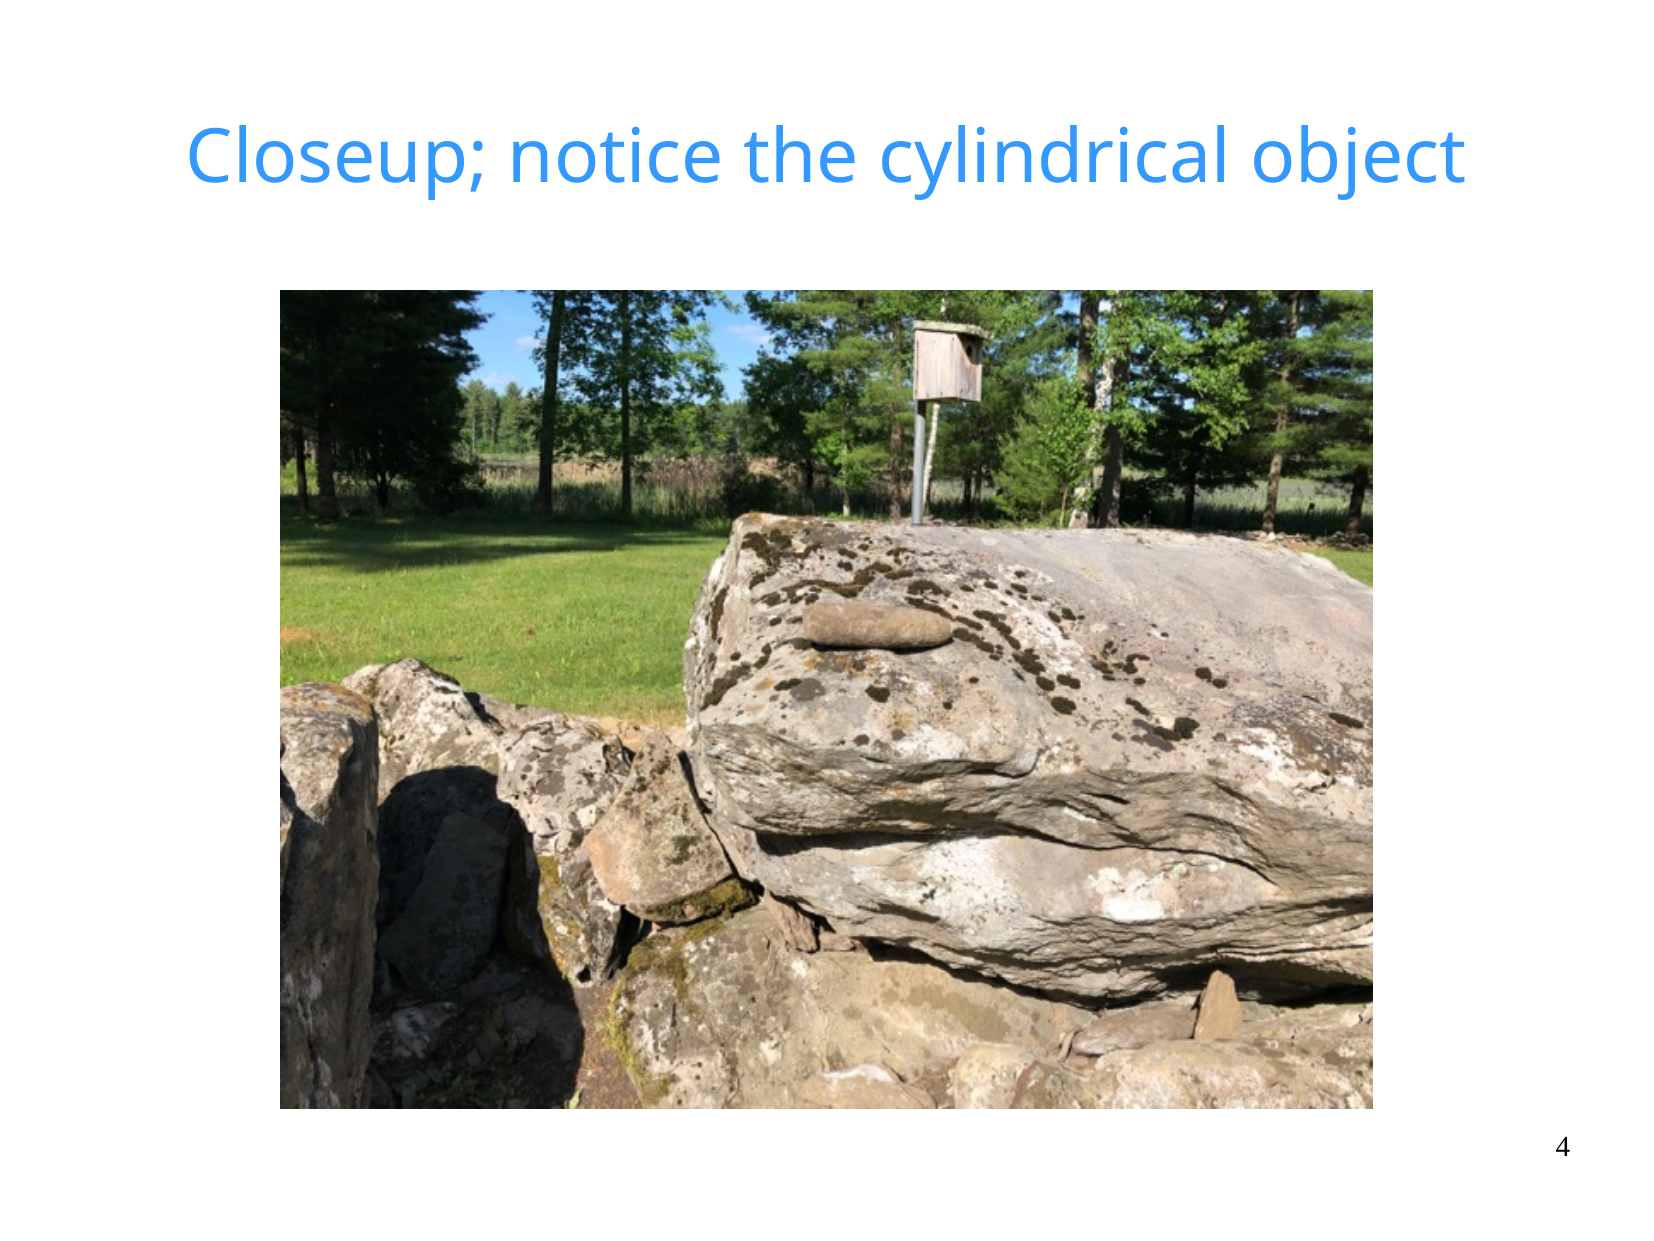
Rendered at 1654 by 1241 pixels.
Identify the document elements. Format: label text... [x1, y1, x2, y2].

picture [280, 290, 1373, 1109]
title Closeup; notice the cylindrical object [82, 49, 1571, 257]
